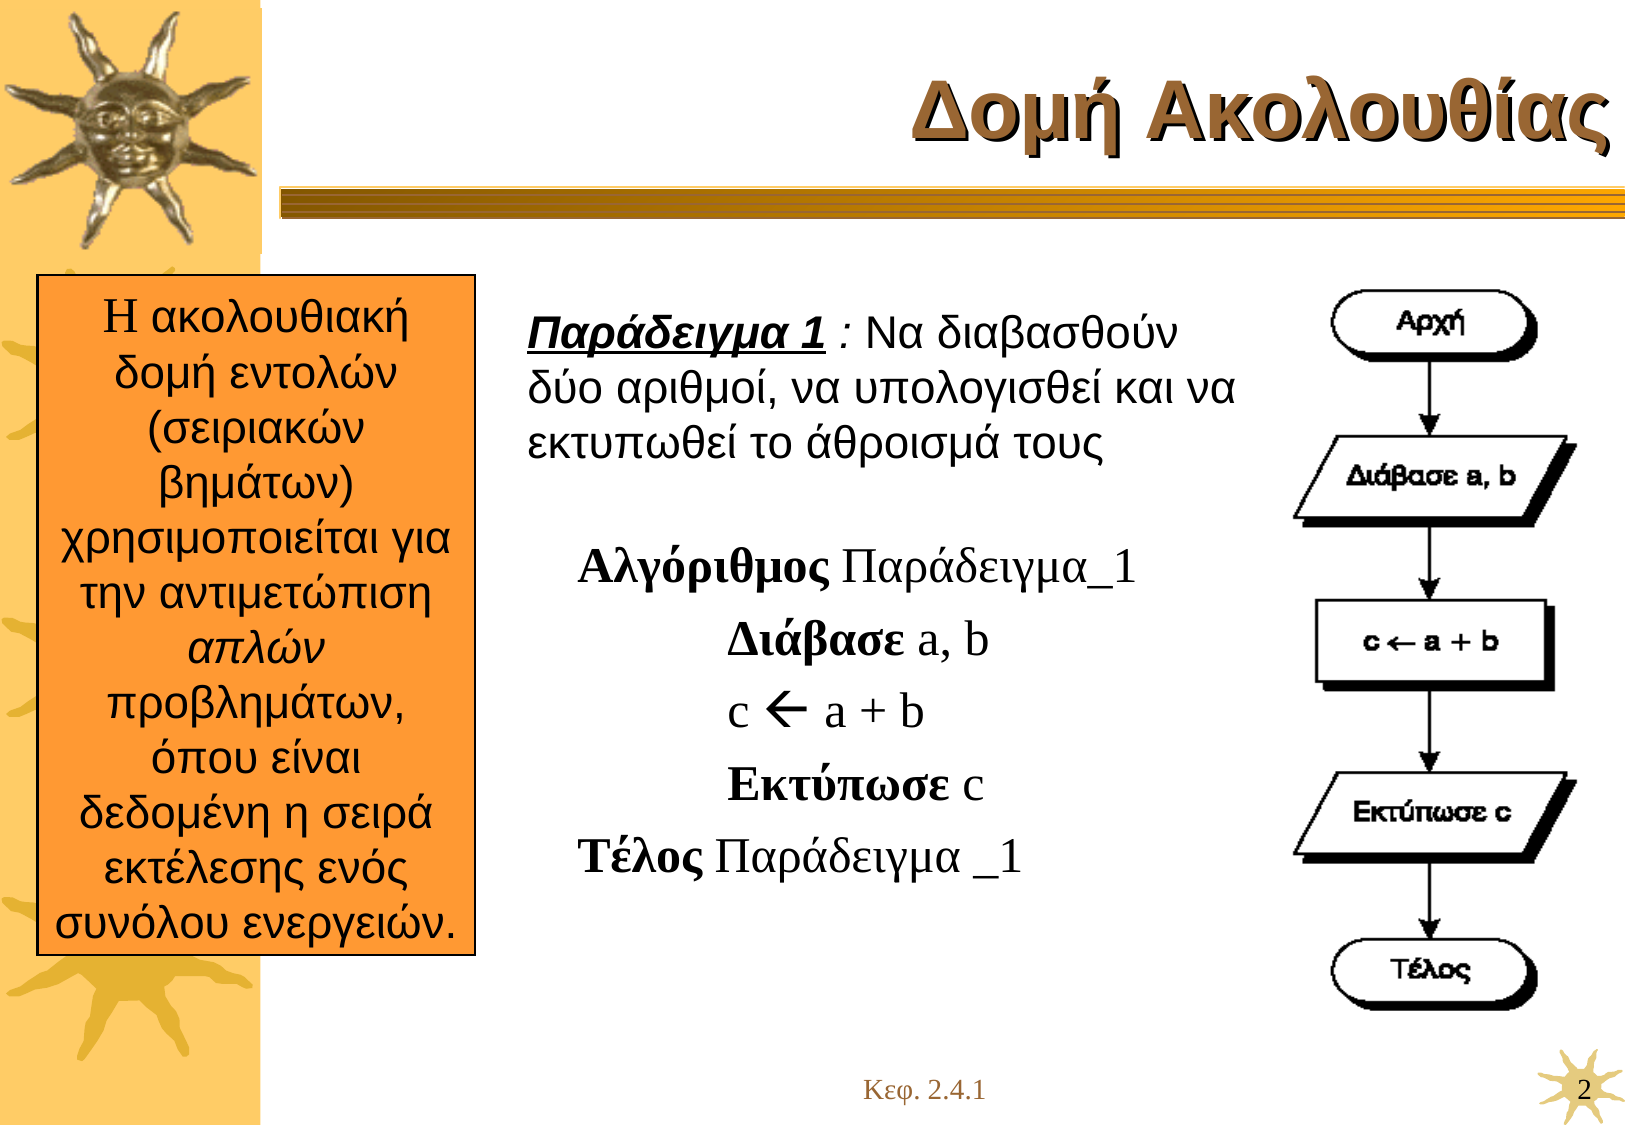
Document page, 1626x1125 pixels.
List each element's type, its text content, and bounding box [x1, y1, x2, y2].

text_box Δομή Ακολουθίας [0, 0, 1625, 163]
text_box Παράδειγμα 1 : Να διαβασθούν δύο αριθμοί, να υπολογισθεί και να εκτυπωθεί το άθροισμά τους [512, 295, 1262, 476]
picture [1262, 274, 1596, 1026]
text_box Αλγόριθμος Παράδειγμα_1 Διάβασε a, b c  a + b Εκτύπωσε c Τέλος Παράδειγμα _1 [562, 524, 1200, 938]
text_box Η ακολουθιακή δομή εντολών (σειριακών βημάτων) χρησιμοποιείται για την αντιμετώπιση απλών προβλημάτων, όπου είναι δεδομένη η σειρά εκτέλεσης ενός συνόλου ενεργειών. [37, 275, 475, 956]
picture [1, 163, 262, 254]
